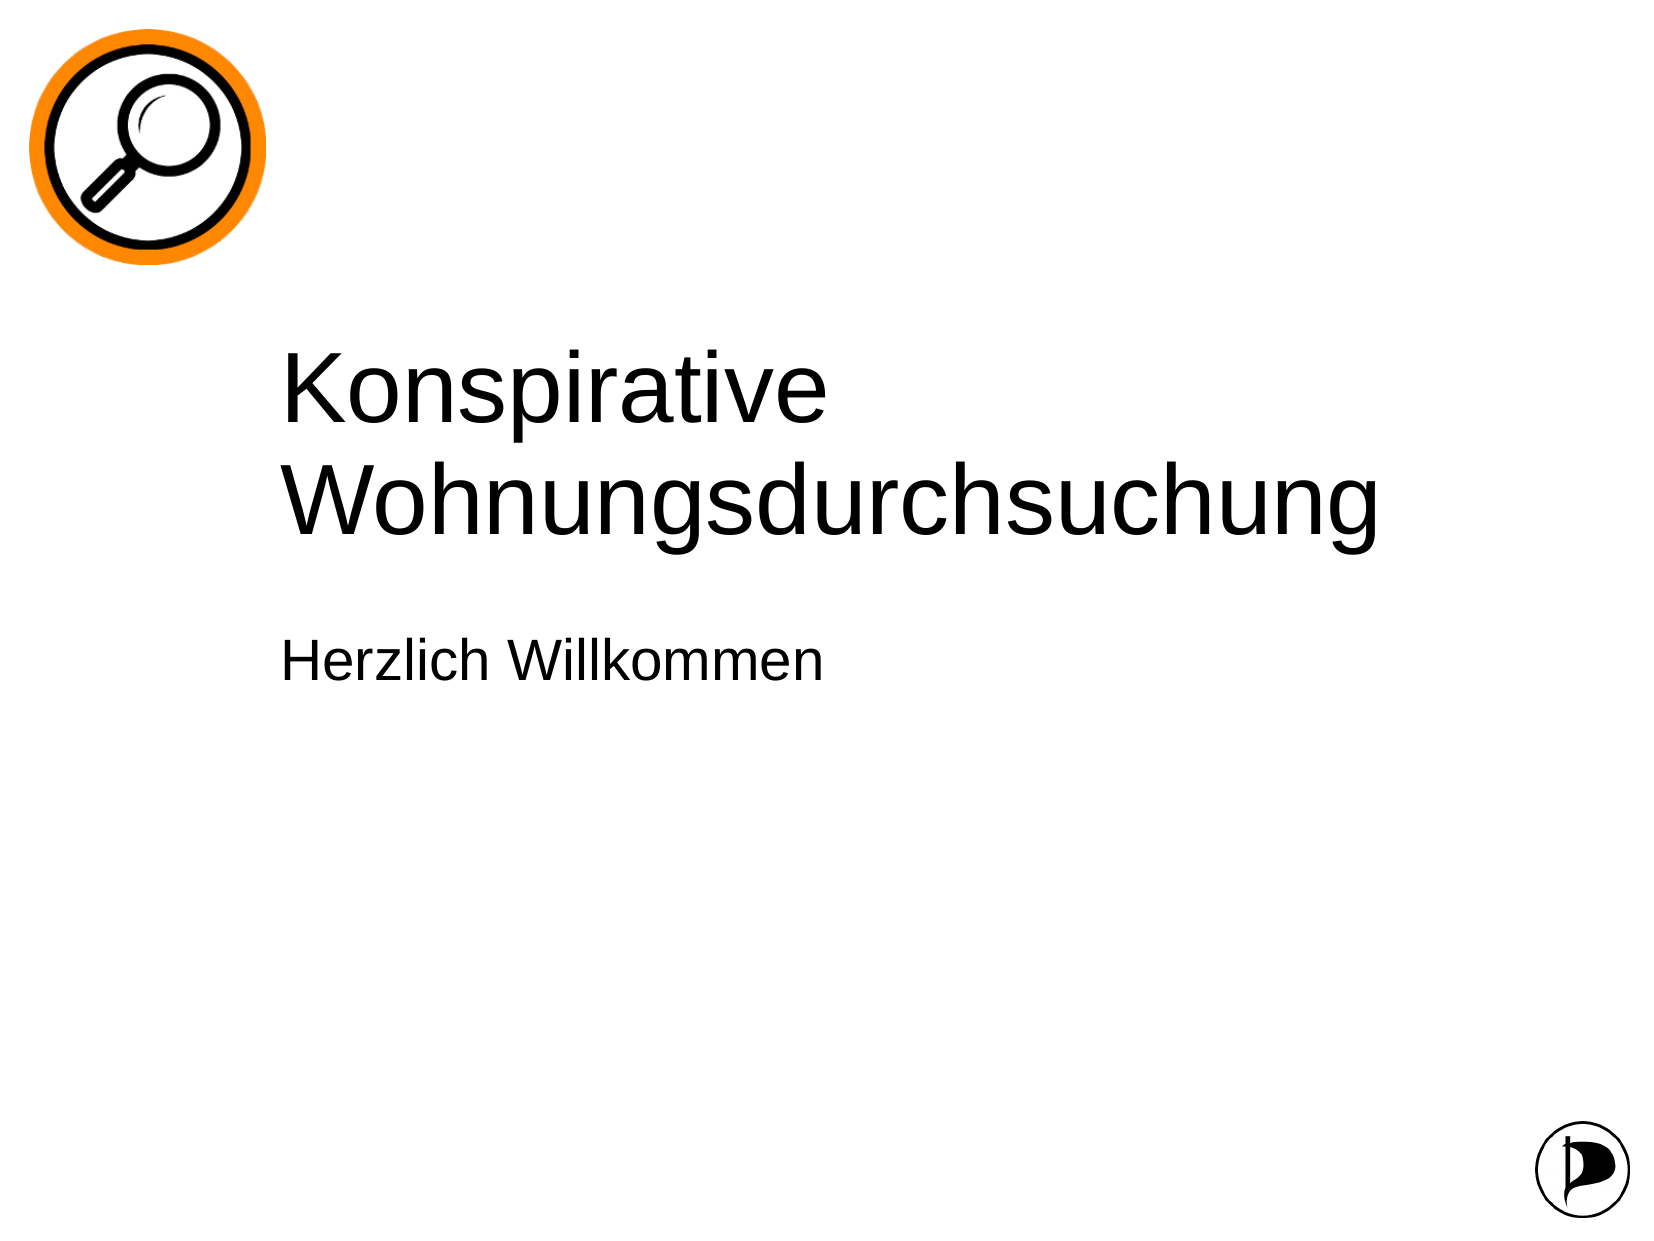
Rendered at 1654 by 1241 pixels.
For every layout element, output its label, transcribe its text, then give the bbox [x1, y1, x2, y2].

text_box Konspirative Wohnungsdurchsuchung [265, 324, 1447, 564]
picture [29, 29, 266, 265]
picture [1535, 1121, 1630, 1218]
text_box Herzlich Willkommen [265, 620, 1418, 700]
